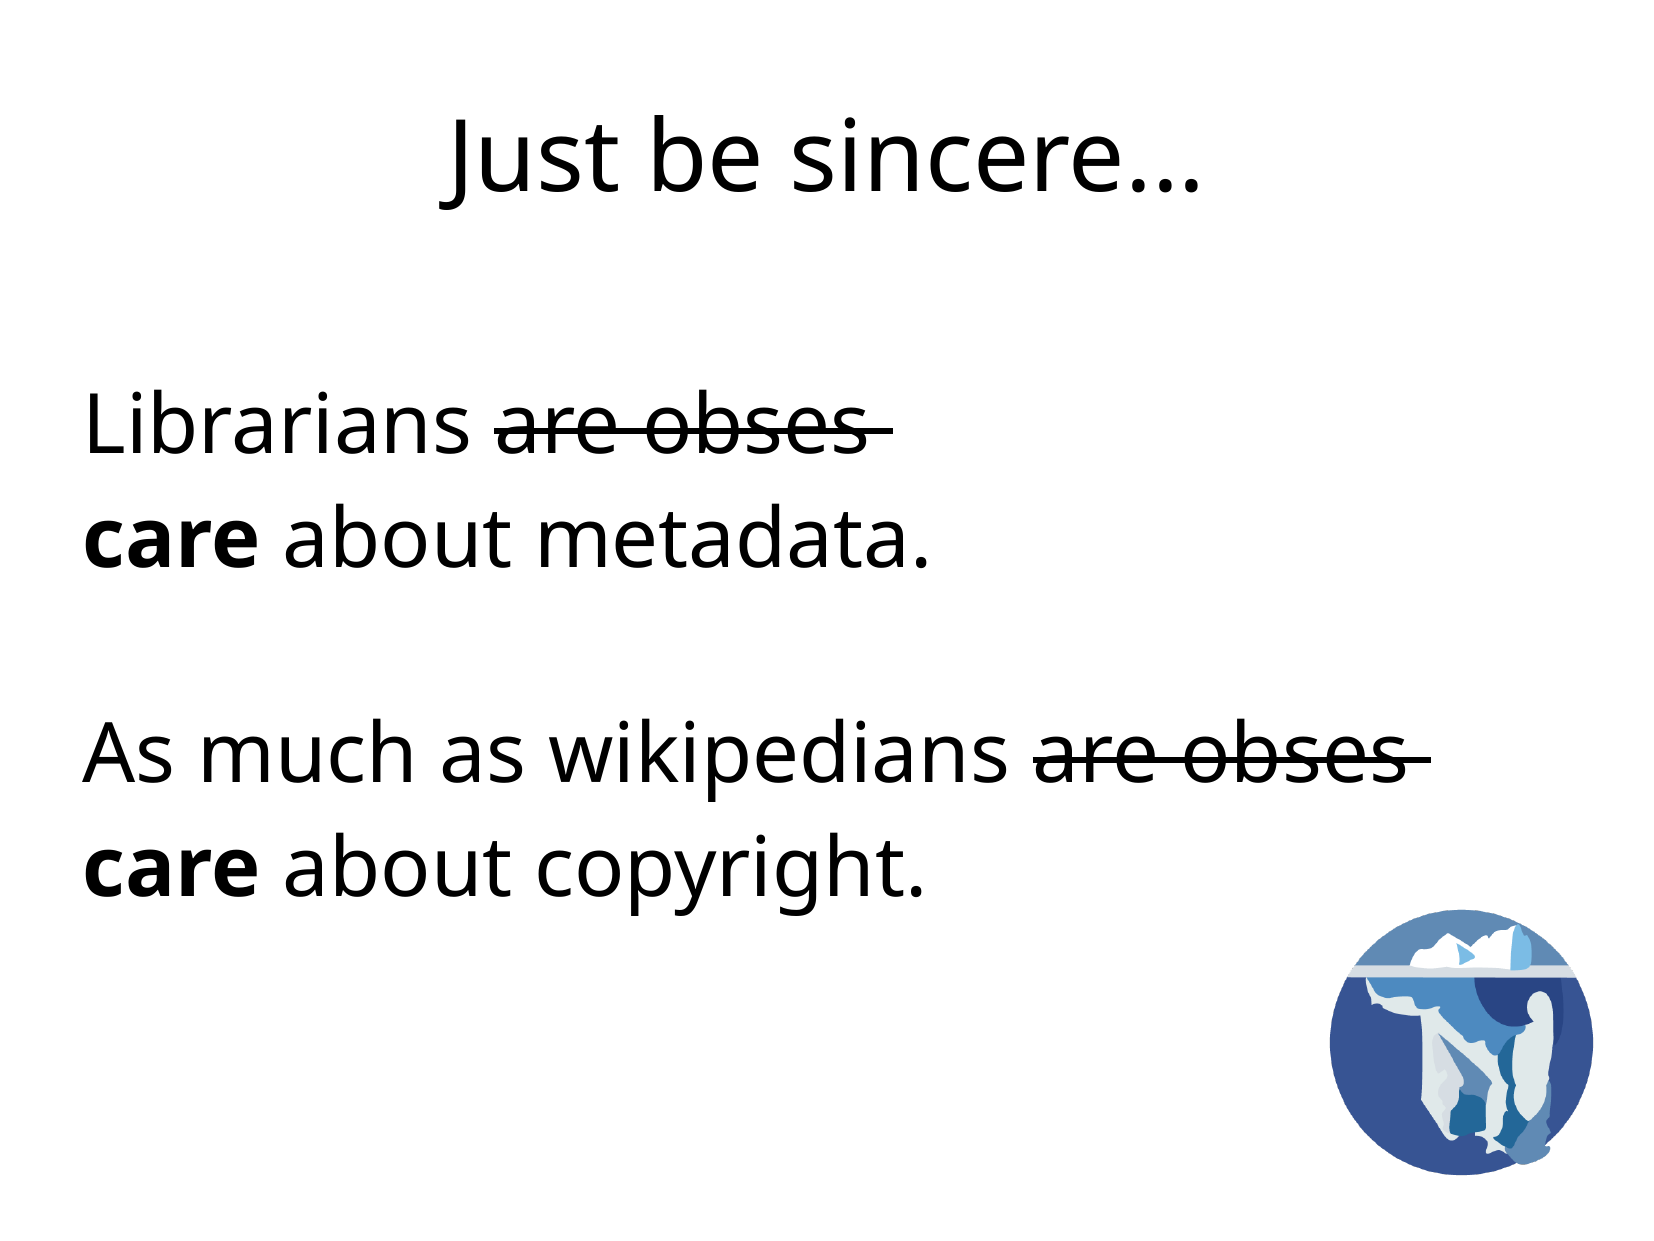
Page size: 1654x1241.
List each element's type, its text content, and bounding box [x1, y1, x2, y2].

subtitle Librarians are obses care about metadata. As much as wikipedians are obses care about copyright. [82, 287, 1571, 1112]
title Just be sincere... [82, 56, 1571, 250]
picture [1328, 909, 1595, 1176]
